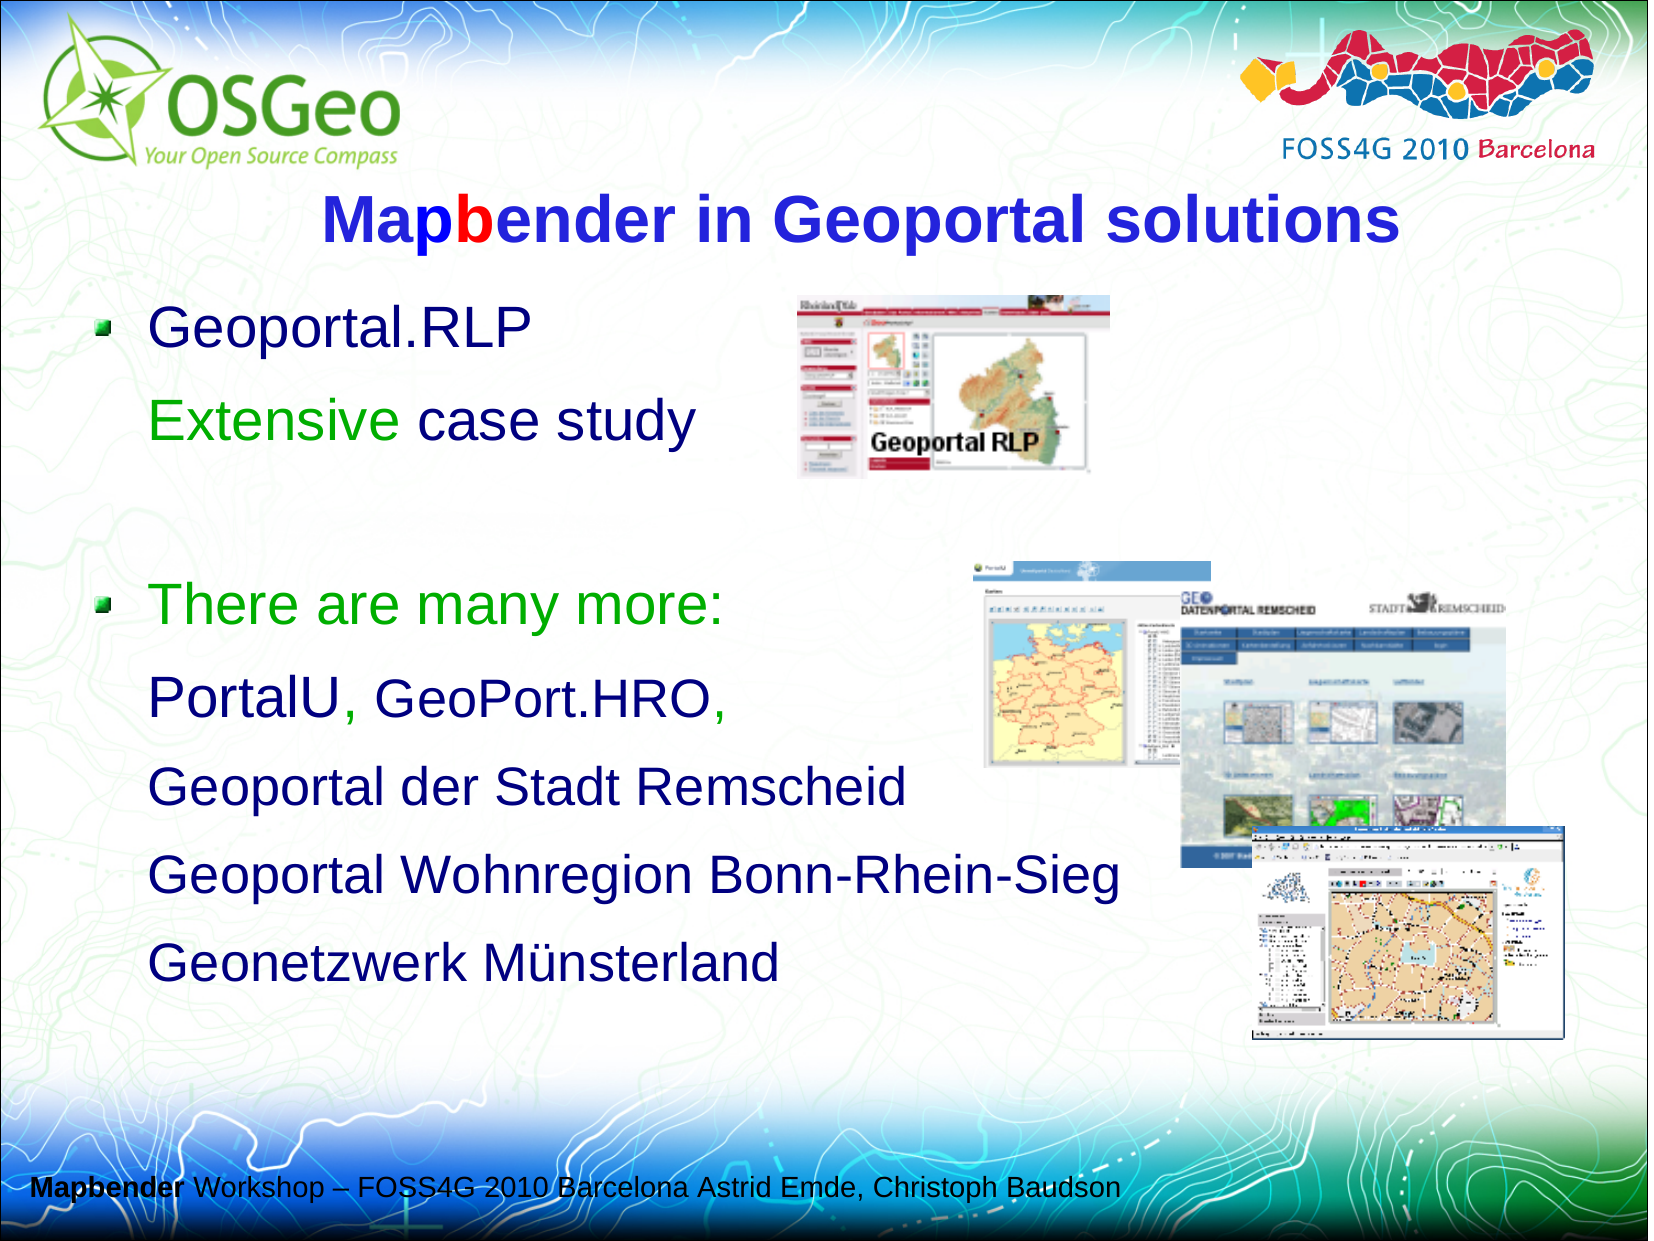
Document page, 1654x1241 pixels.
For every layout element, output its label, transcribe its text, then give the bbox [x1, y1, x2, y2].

list Geoportal.RLP Extensive case study There are many more: PortalU, GeoPort.HRO, Geoportal der Stadt Remscheid Geoportal Wohnregion Bonn-Rhein-Sieg Geonetzwerk Münsterland [76, 295, 1565, 1114]
picture [1, 1, 1647, 1240]
title Mapbender in Geoportal solutions [118, 132, 1607, 308]
